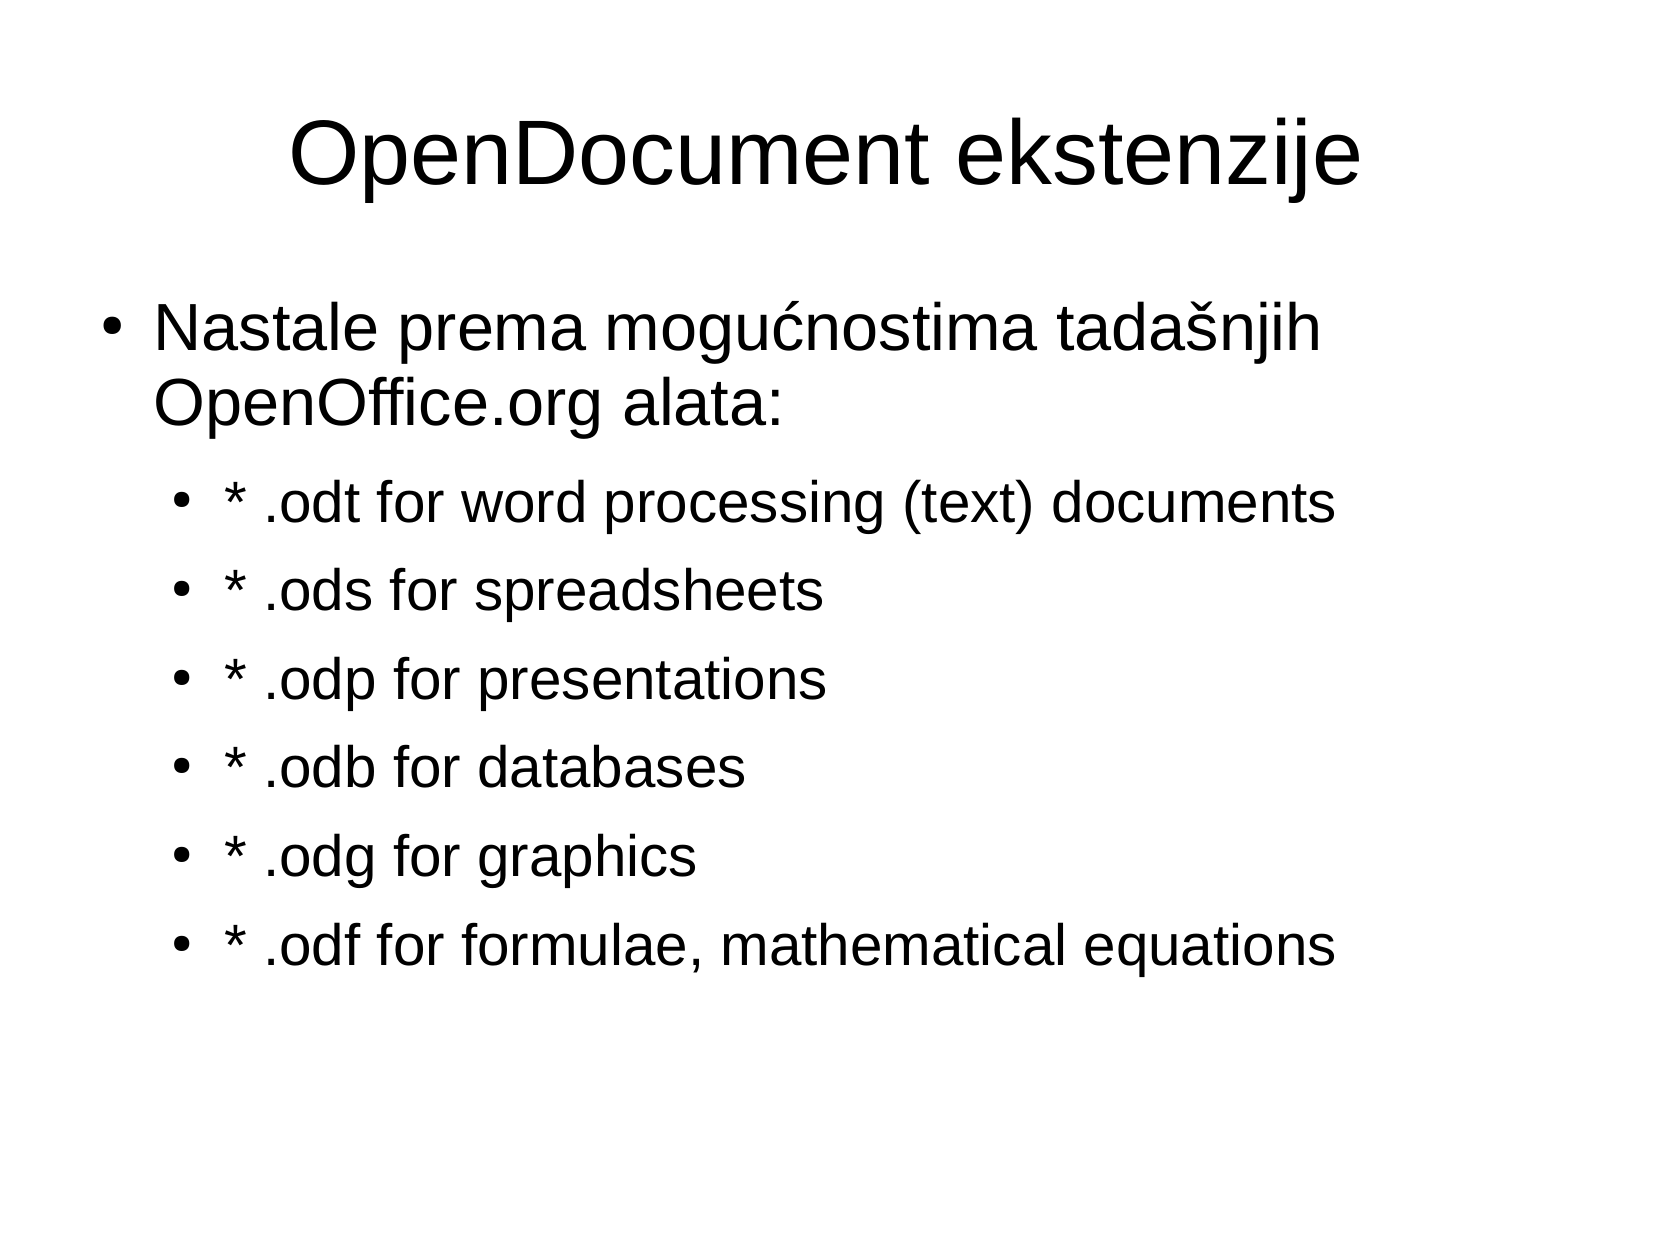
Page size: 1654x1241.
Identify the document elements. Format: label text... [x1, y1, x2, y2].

list Nastale prema mogućnostima tadašnjih OpenOffice.org alata: * .odt for word processing (text) documents * .ods for spreadsheets * .odp for presentations * .odb for databases * .odg for graphics * .odf for formulae, mathematical equations [82, 290, 1571, 1109]
title OpenDocument ekstenzije [82, 49, 1571, 257]
